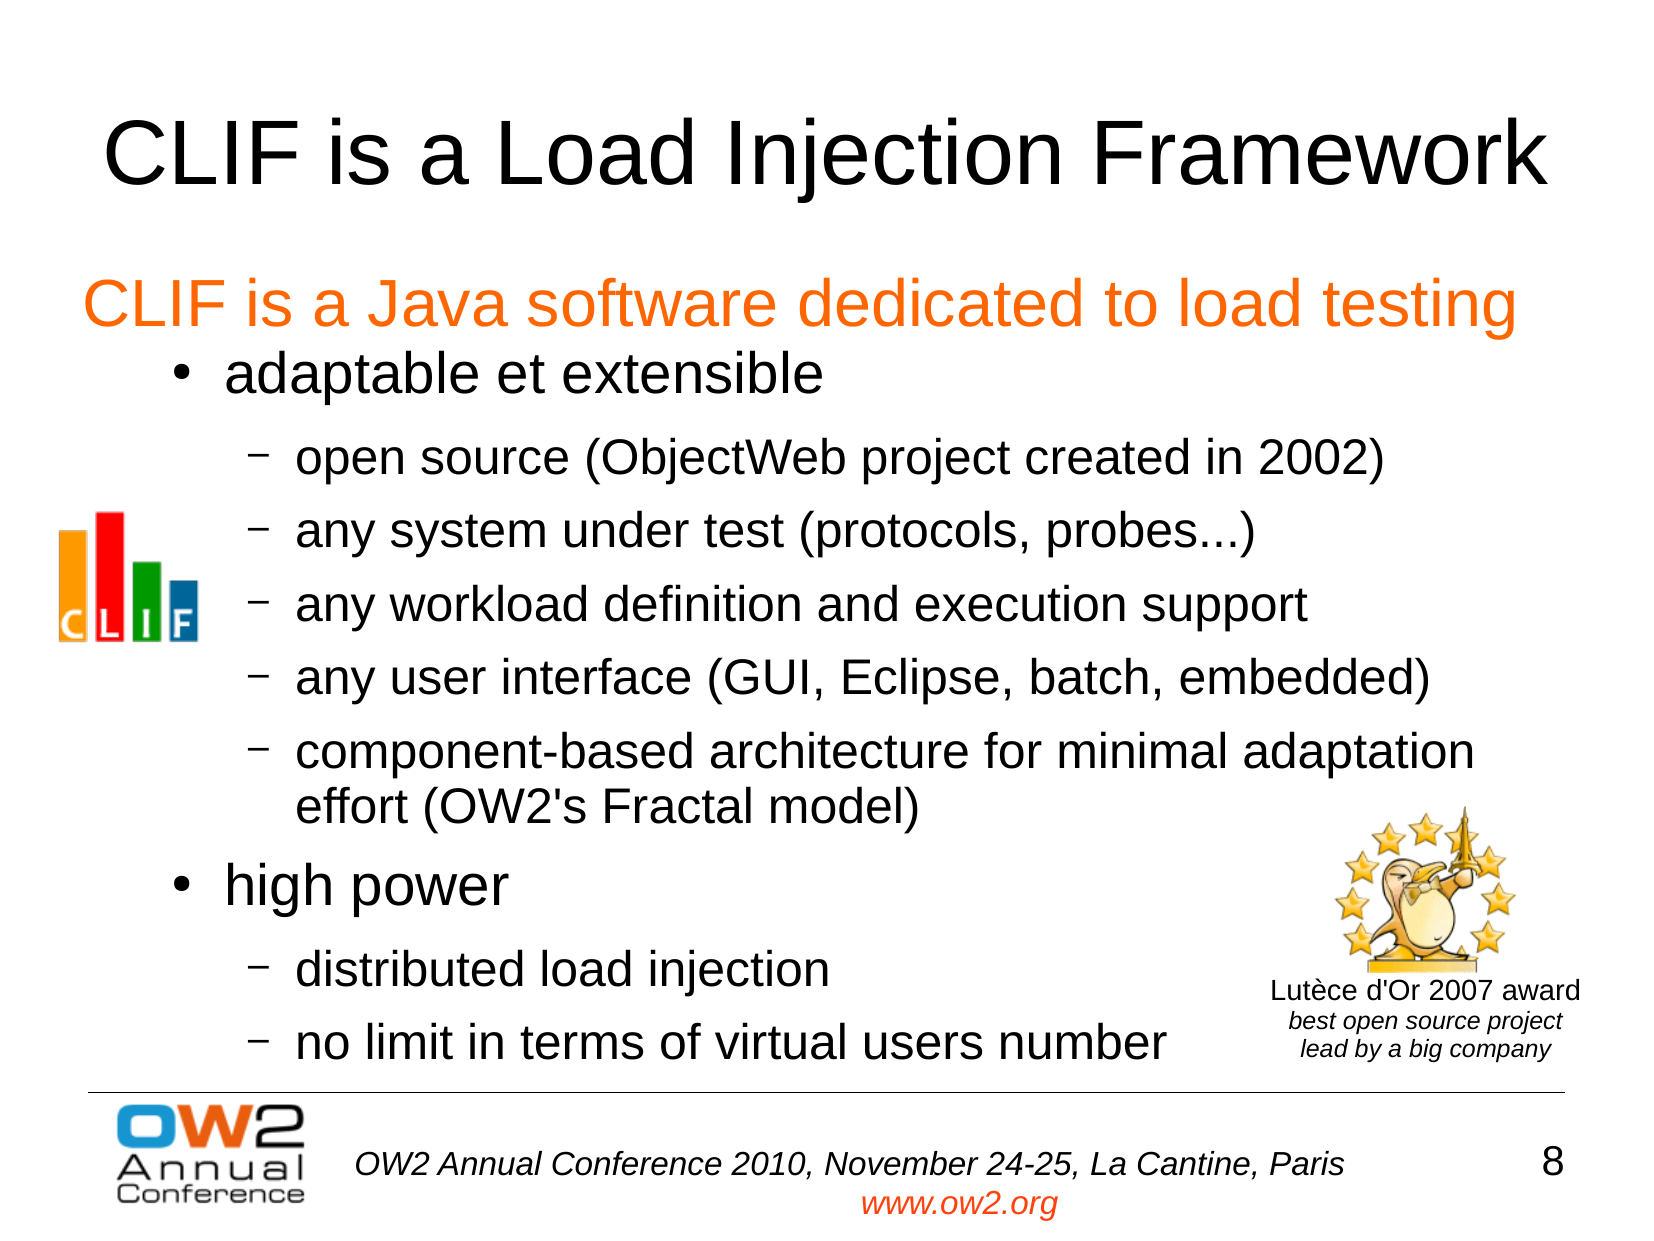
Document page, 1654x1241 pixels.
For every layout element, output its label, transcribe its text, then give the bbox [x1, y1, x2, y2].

picture [88, 1115, 333, 1213]
text_box Lutèce d'Or 2007 award best open source project lead by a big company [1269, 974, 1583, 1063]
list CLIF is a Java software dedicated to load testing adaptable et extensible open source (ObjectWeb project created in 2002) any system under test (protocols, probes...) any workload definition and execution support any user interface (GUI, Eclipse, batch, embedded) component-based architecture for minimal adaptation effort (OW2's Fractal model) high power distributed load injection no limit in terms of virtual users number [82, 265, 1571, 1115]
picture [1331, 803, 1520, 973]
picture [50, 493, 207, 650]
title CLIF is a Load Injection Framework [82, 49, 1571, 257]
